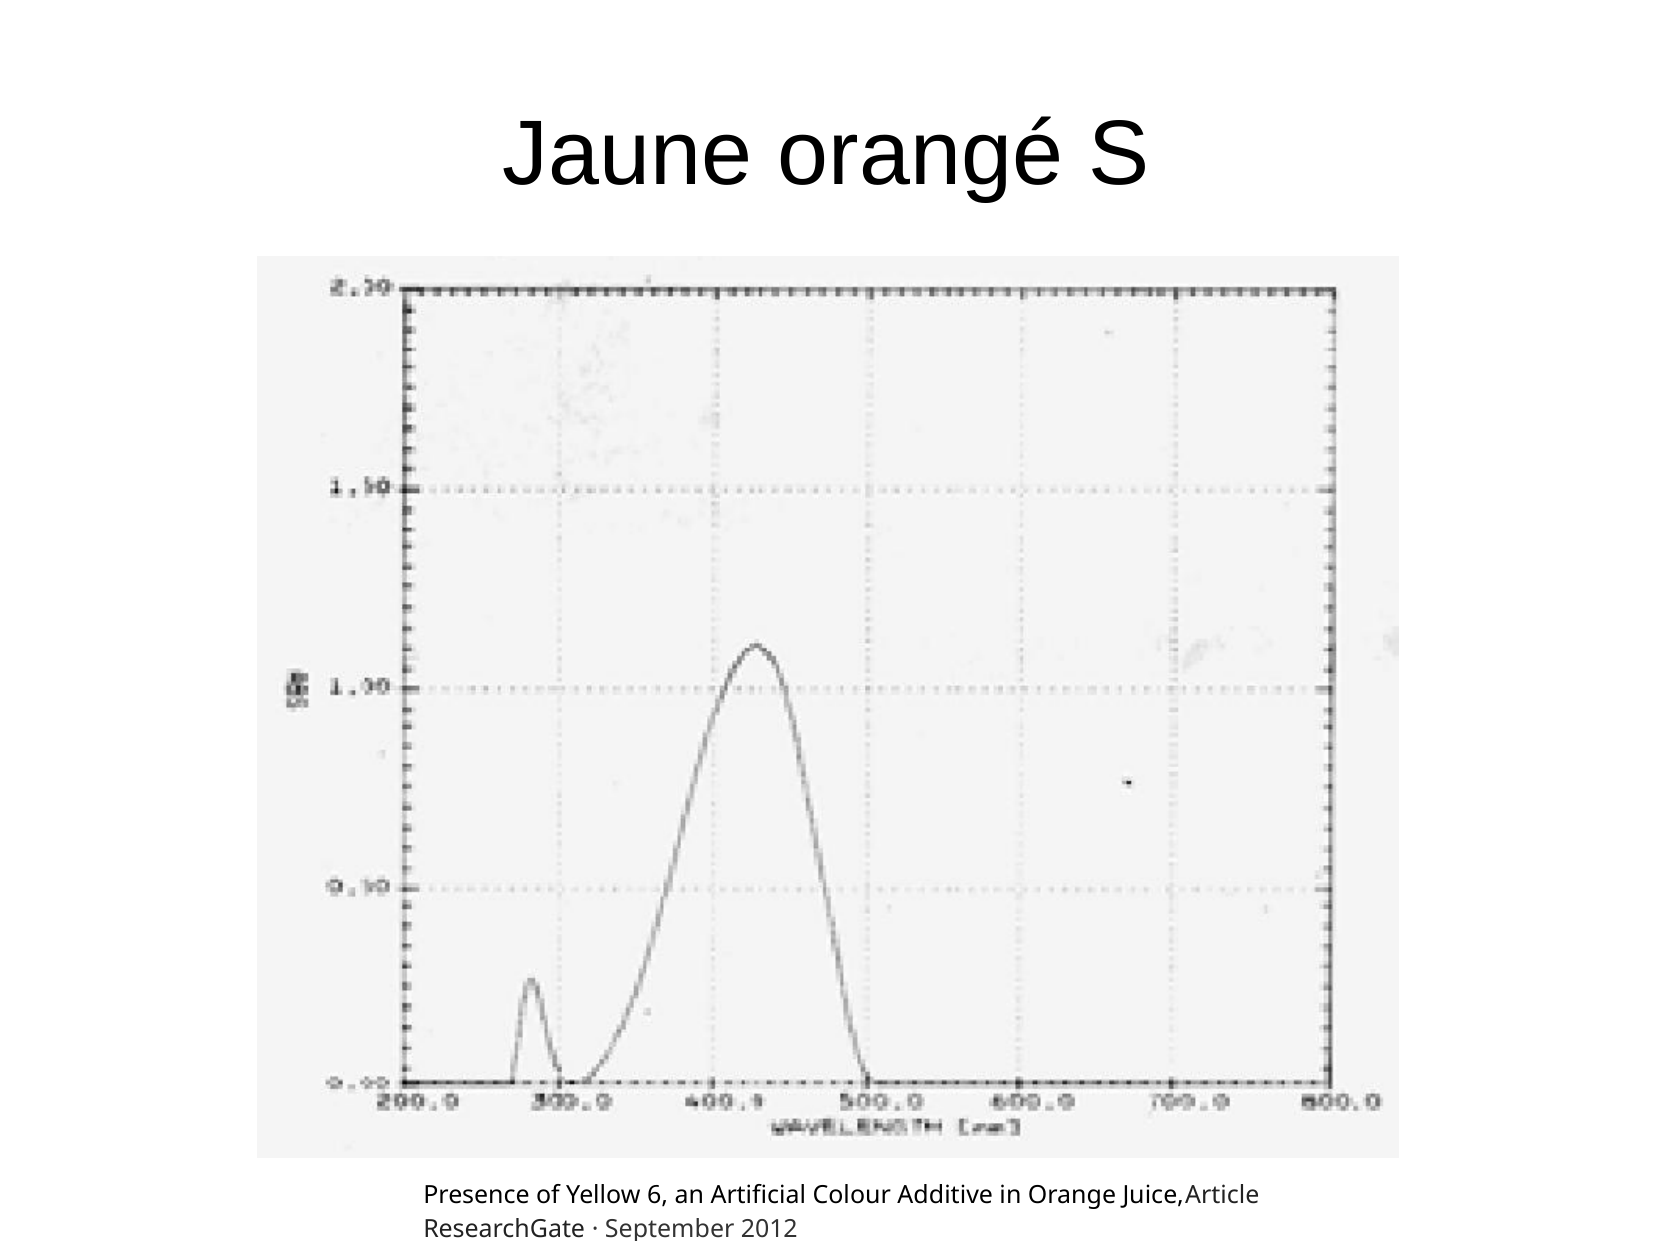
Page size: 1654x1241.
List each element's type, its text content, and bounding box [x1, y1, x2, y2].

picture [257, 256, 1399, 1158]
title Jaune orangé S [82, 49, 1571, 257]
text_box Presence of Yellow 6, an Artificial Colour Additive in Orange Juice,Article ResearchGate · September 2012 [408, 1169, 1347, 1241]
